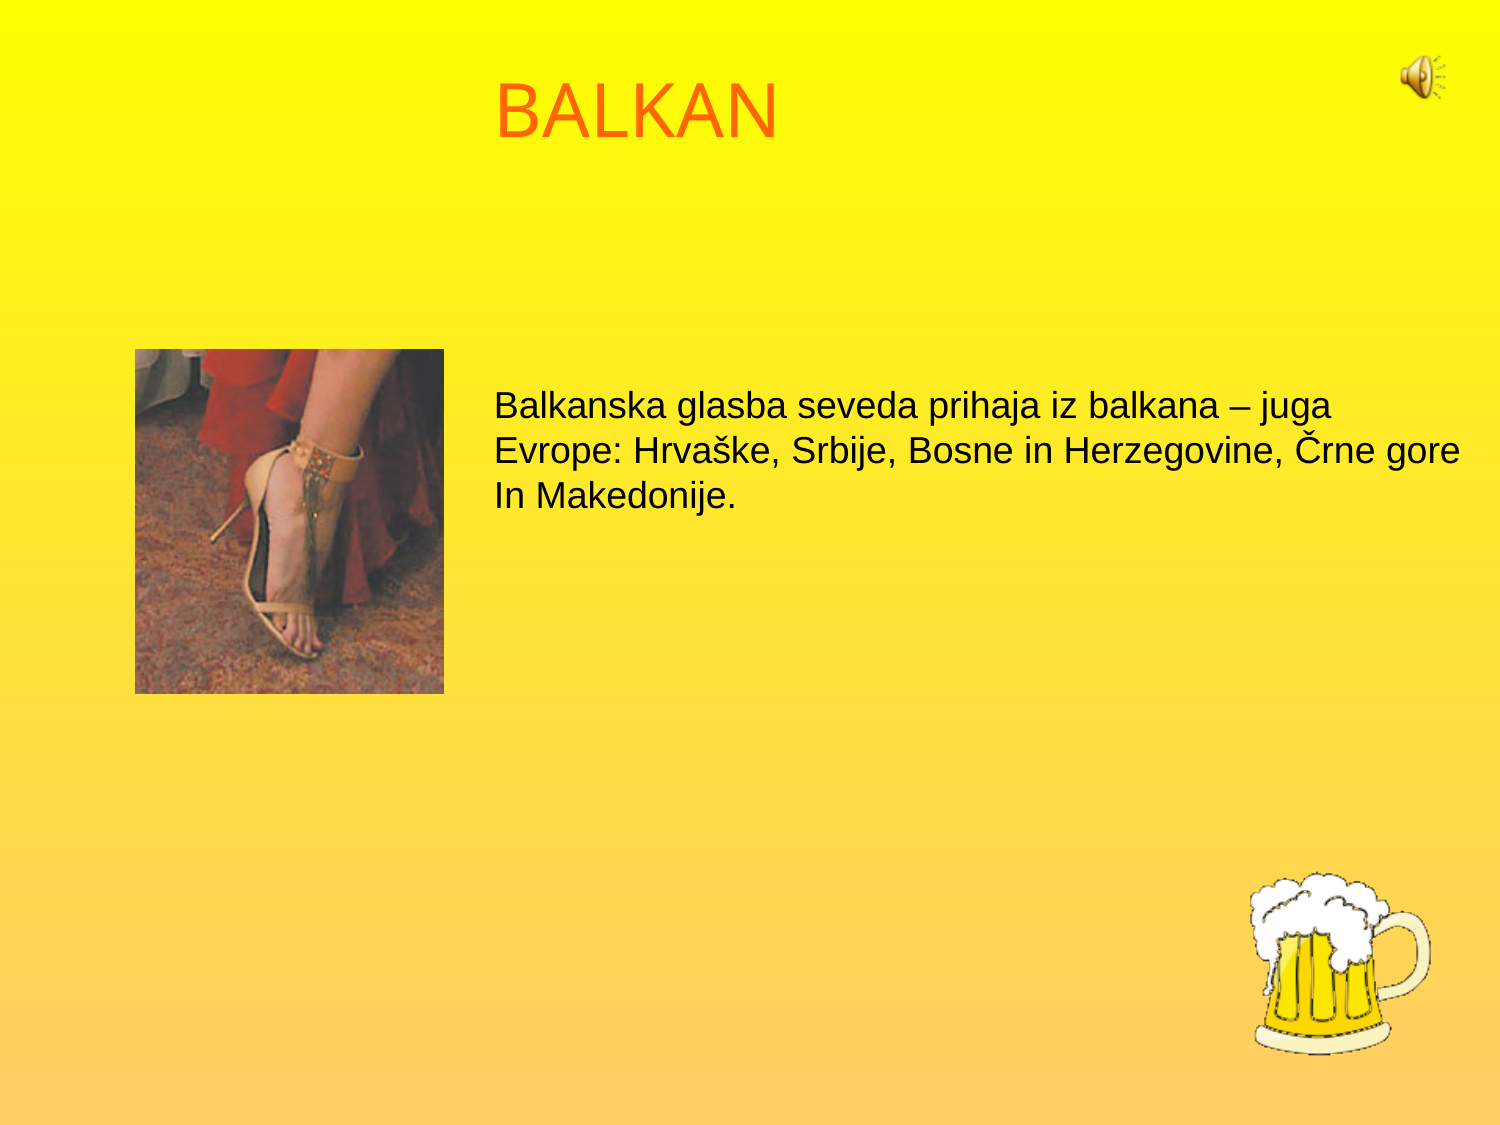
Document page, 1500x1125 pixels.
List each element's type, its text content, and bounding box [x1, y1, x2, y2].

picture [1399, 54, 1450, 105]
picture [135, 349, 444, 694]
picture [1246, 869, 1434, 1057]
text_box BALKAN [64, 54, 1211, 303]
text_box Balkanska glasba seveda prihaja iz balkana – juga Evrope: Hrvaške, Srbije, Bosne in Herzegovine, Črne gore In Makedonije. [479, 373, 1487, 524]
